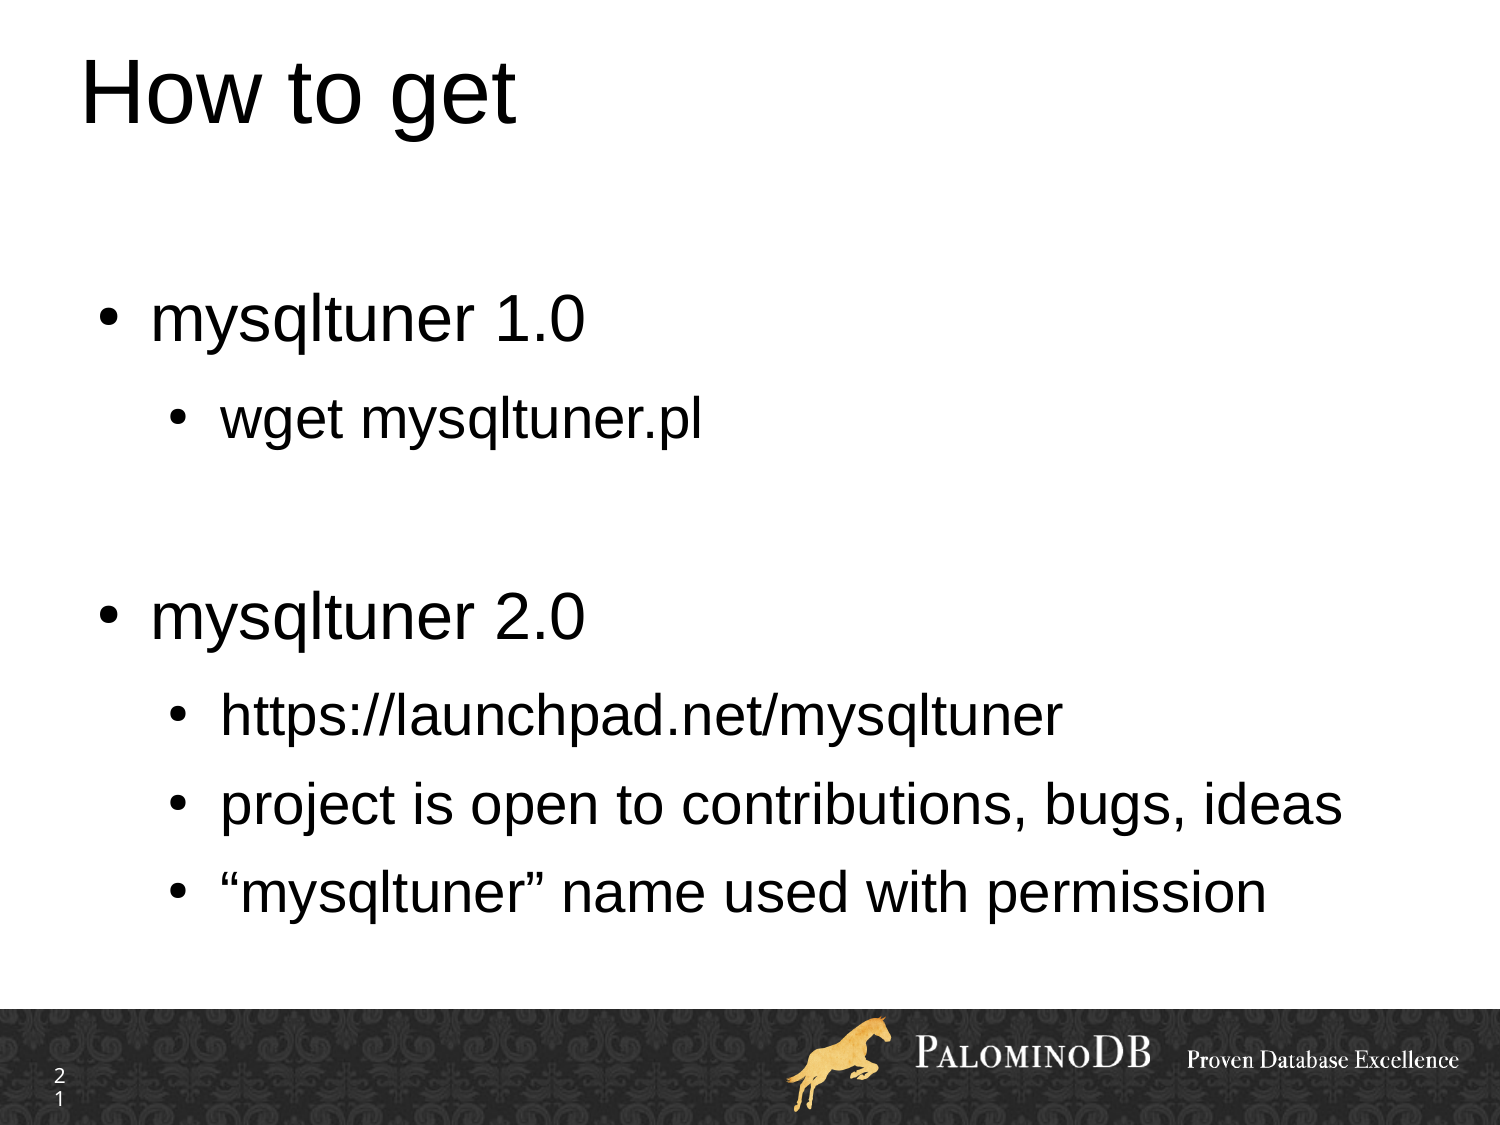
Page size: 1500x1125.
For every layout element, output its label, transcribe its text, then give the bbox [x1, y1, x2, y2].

picture [0, 1006, 1500, 1125]
title How to get [72, 29, 1407, 155]
list mysqltuner 1.0 wget mysqltuner.pl mysqltuner 2.0 https://launchpad.net/mysqltuner project is open to contributions, bugs, ideas “mysqltuner” name used with permission [72, 170, 1407, 980]
text_box <number> [39, 1054, 76, 1090]
